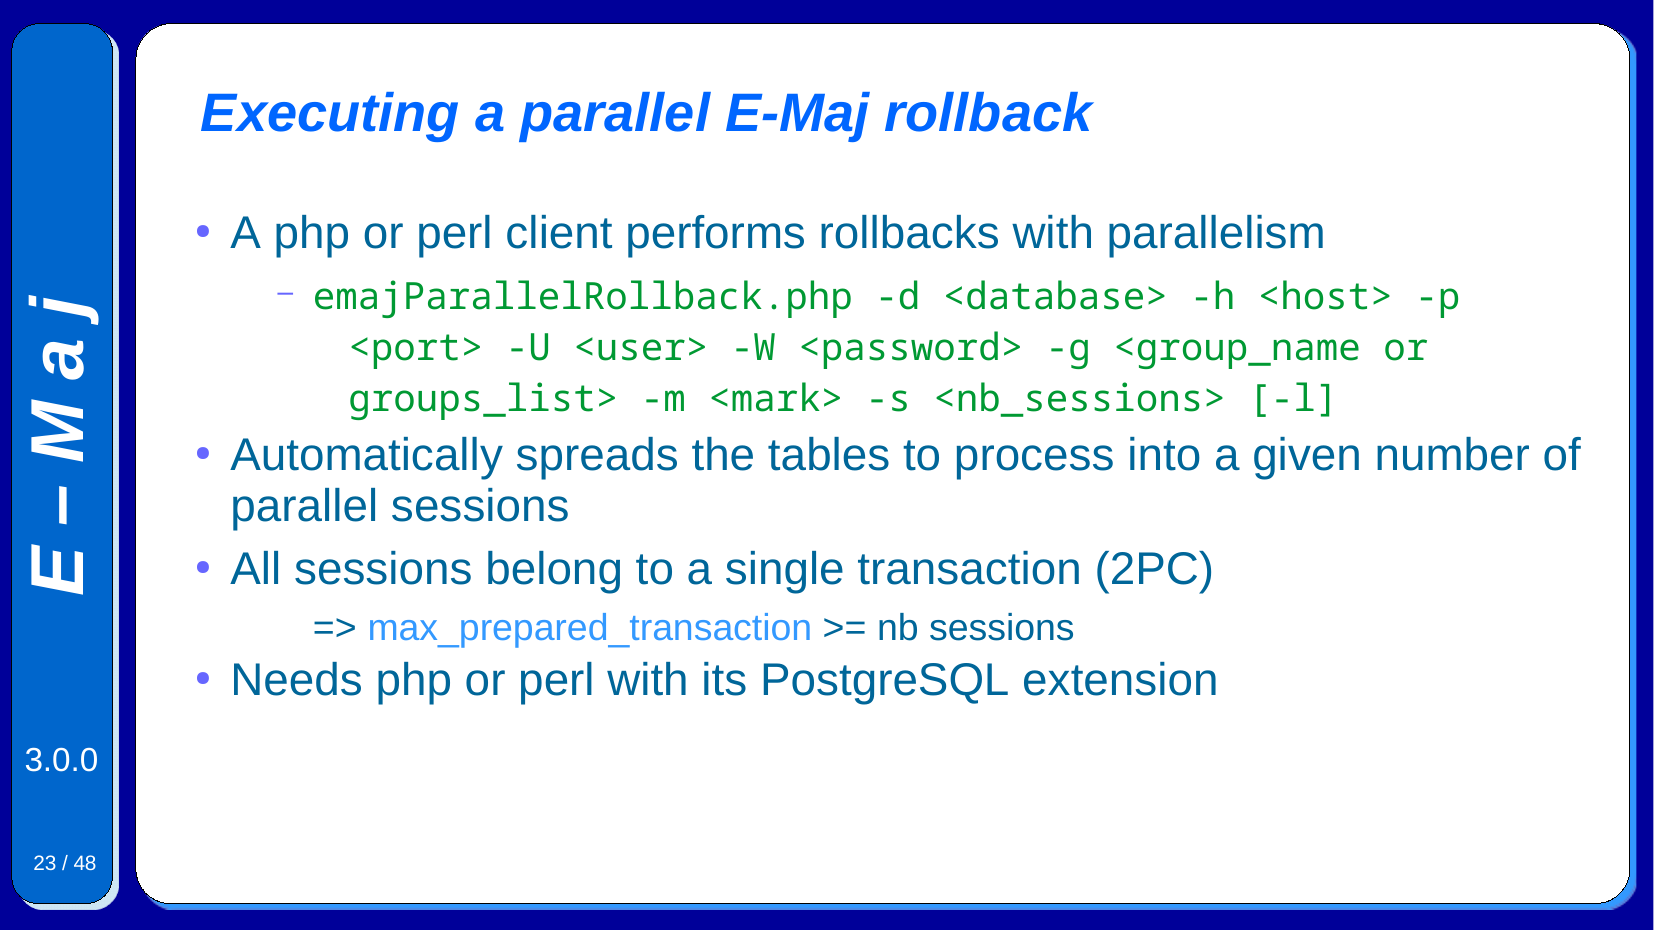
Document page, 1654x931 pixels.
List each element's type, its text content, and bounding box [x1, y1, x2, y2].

list A php or perl client performs rollbacks with parallelism emajParallelRollback.php -d <database> -h <host> -p <port> -U <user> -W <password> -g <group_name or groups_list> -m <mark> -s <nb_sessions> [-l] Automatically spreads the tables to process into a given number of parallel sessions All sessions belong to a single transaction (2PC) => max_prepared_transaction >= nb sessions Needs php or perl with its PostgreSQL extension [177, 206, 1587, 827]
title Executing a parallel E-Maj rollback [200, 34, 1575, 191]
